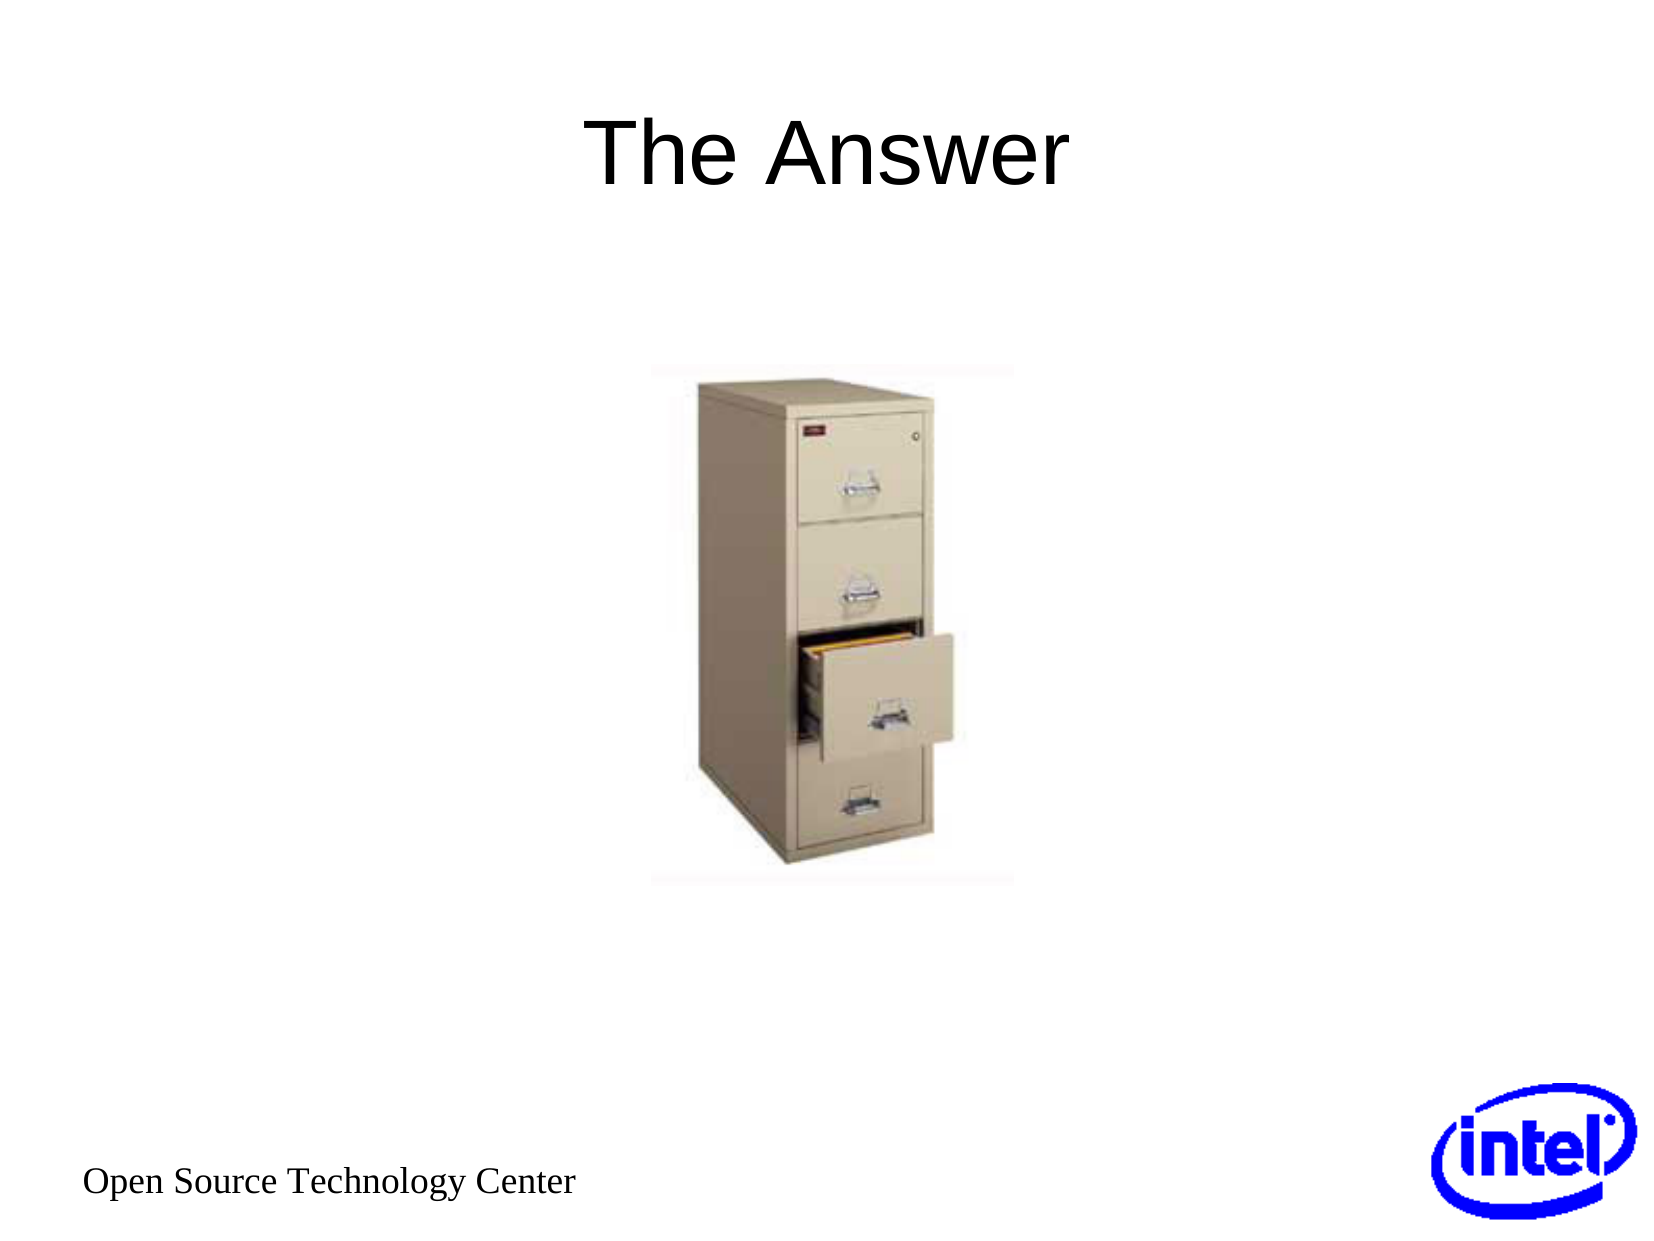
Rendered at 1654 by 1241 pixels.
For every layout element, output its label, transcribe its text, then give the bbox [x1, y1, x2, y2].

picture [651, 364, 1014, 886]
picture [1430, 1083, 1639, 1223]
title The Answer [82, 49, 1571, 257]
